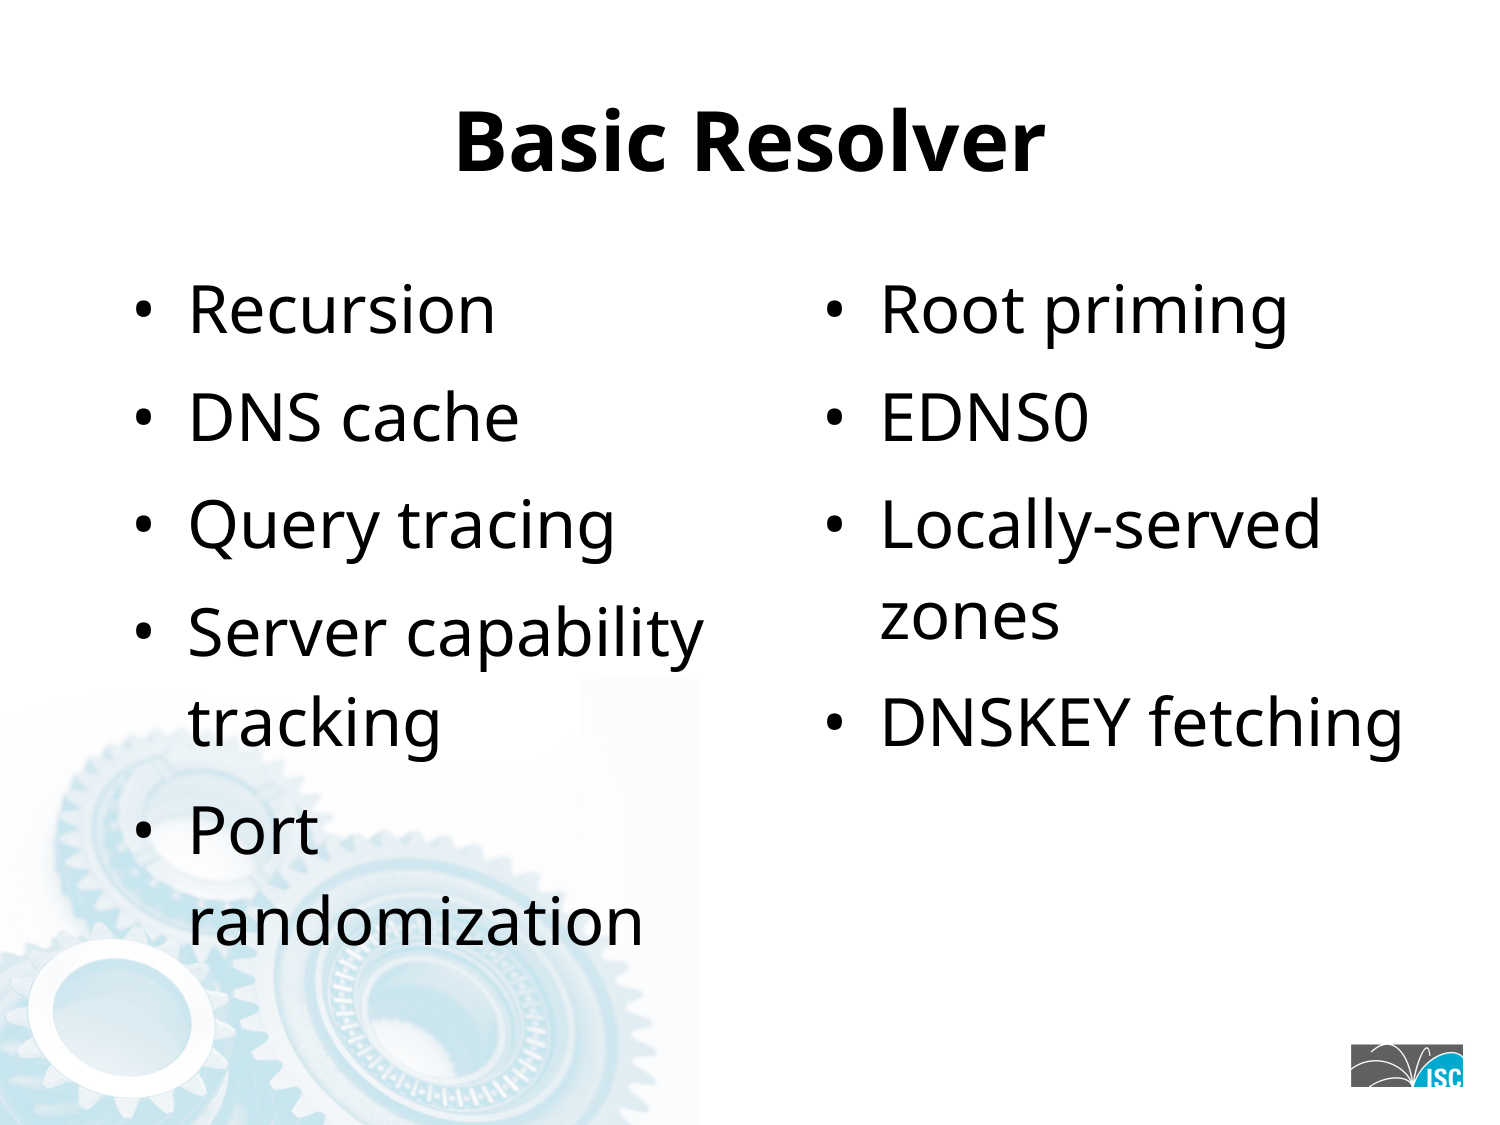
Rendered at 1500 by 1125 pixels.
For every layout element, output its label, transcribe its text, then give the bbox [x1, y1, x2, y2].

picture [0, 0, 1500, 1125]
title Basic Resolver [75, 31, 1426, 247]
list Root priming EDNS0 Locally-served zones DNSKEY fetching [766, 262, 1426, 1006]
list Recursion DNS cache Query tracing Server capability tracking Port randomization [75, 262, 734, 1006]
